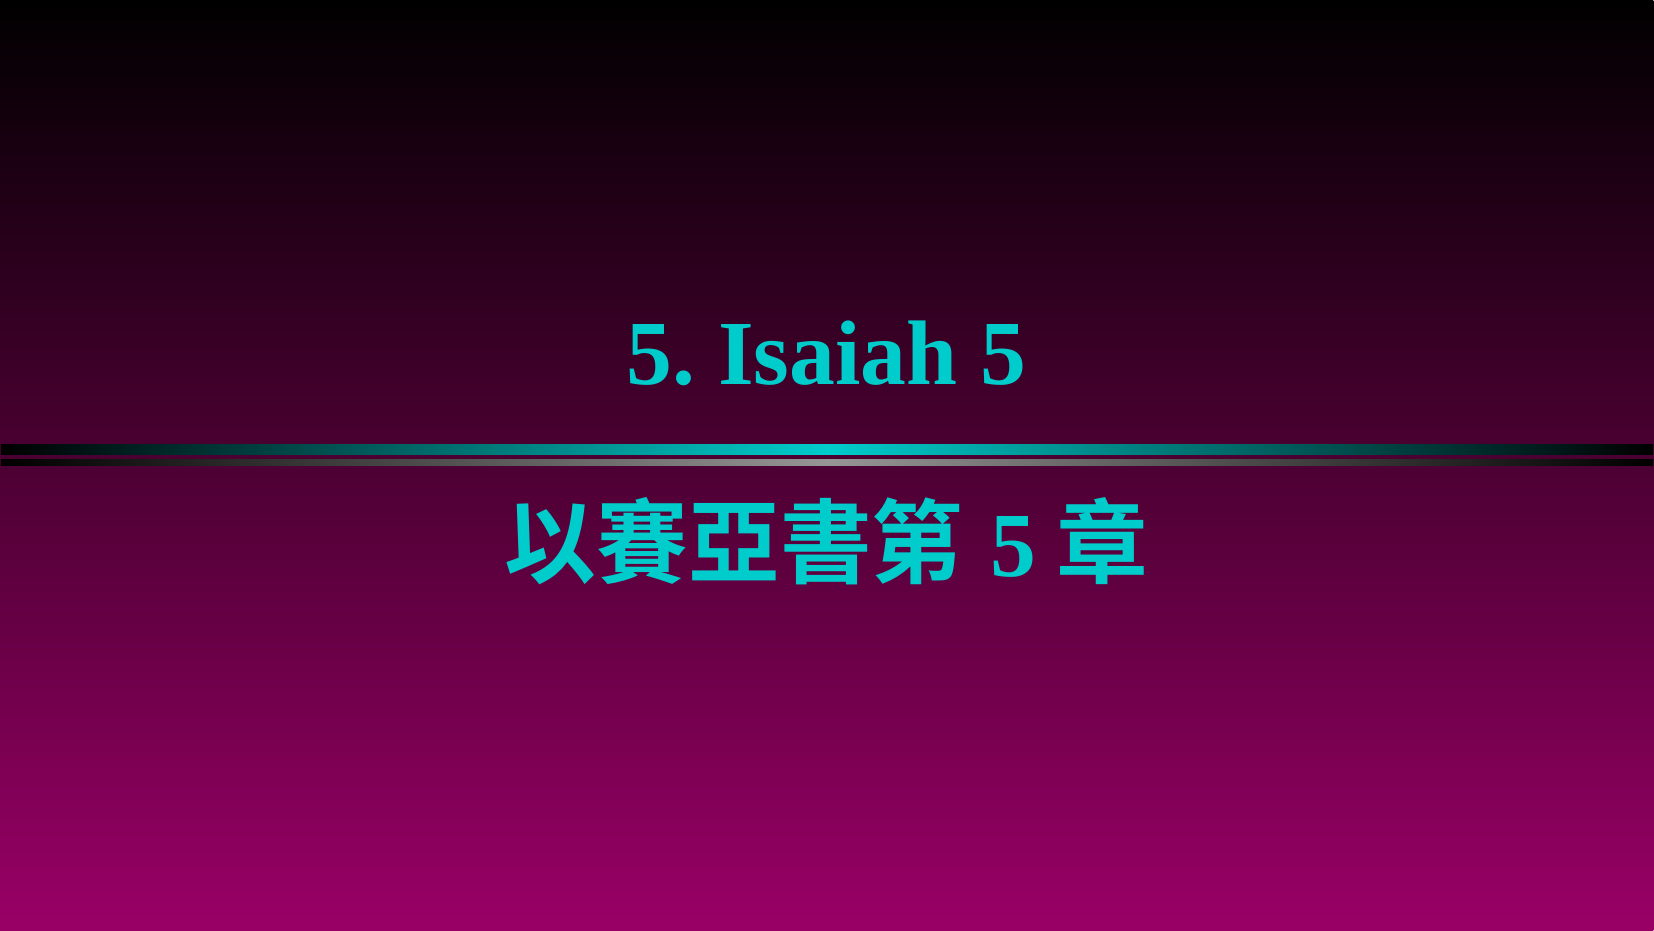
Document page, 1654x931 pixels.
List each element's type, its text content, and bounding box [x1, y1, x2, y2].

title 5. Isaiah 5 以賽亞書第5章 [124, 251, 1530, 604]
